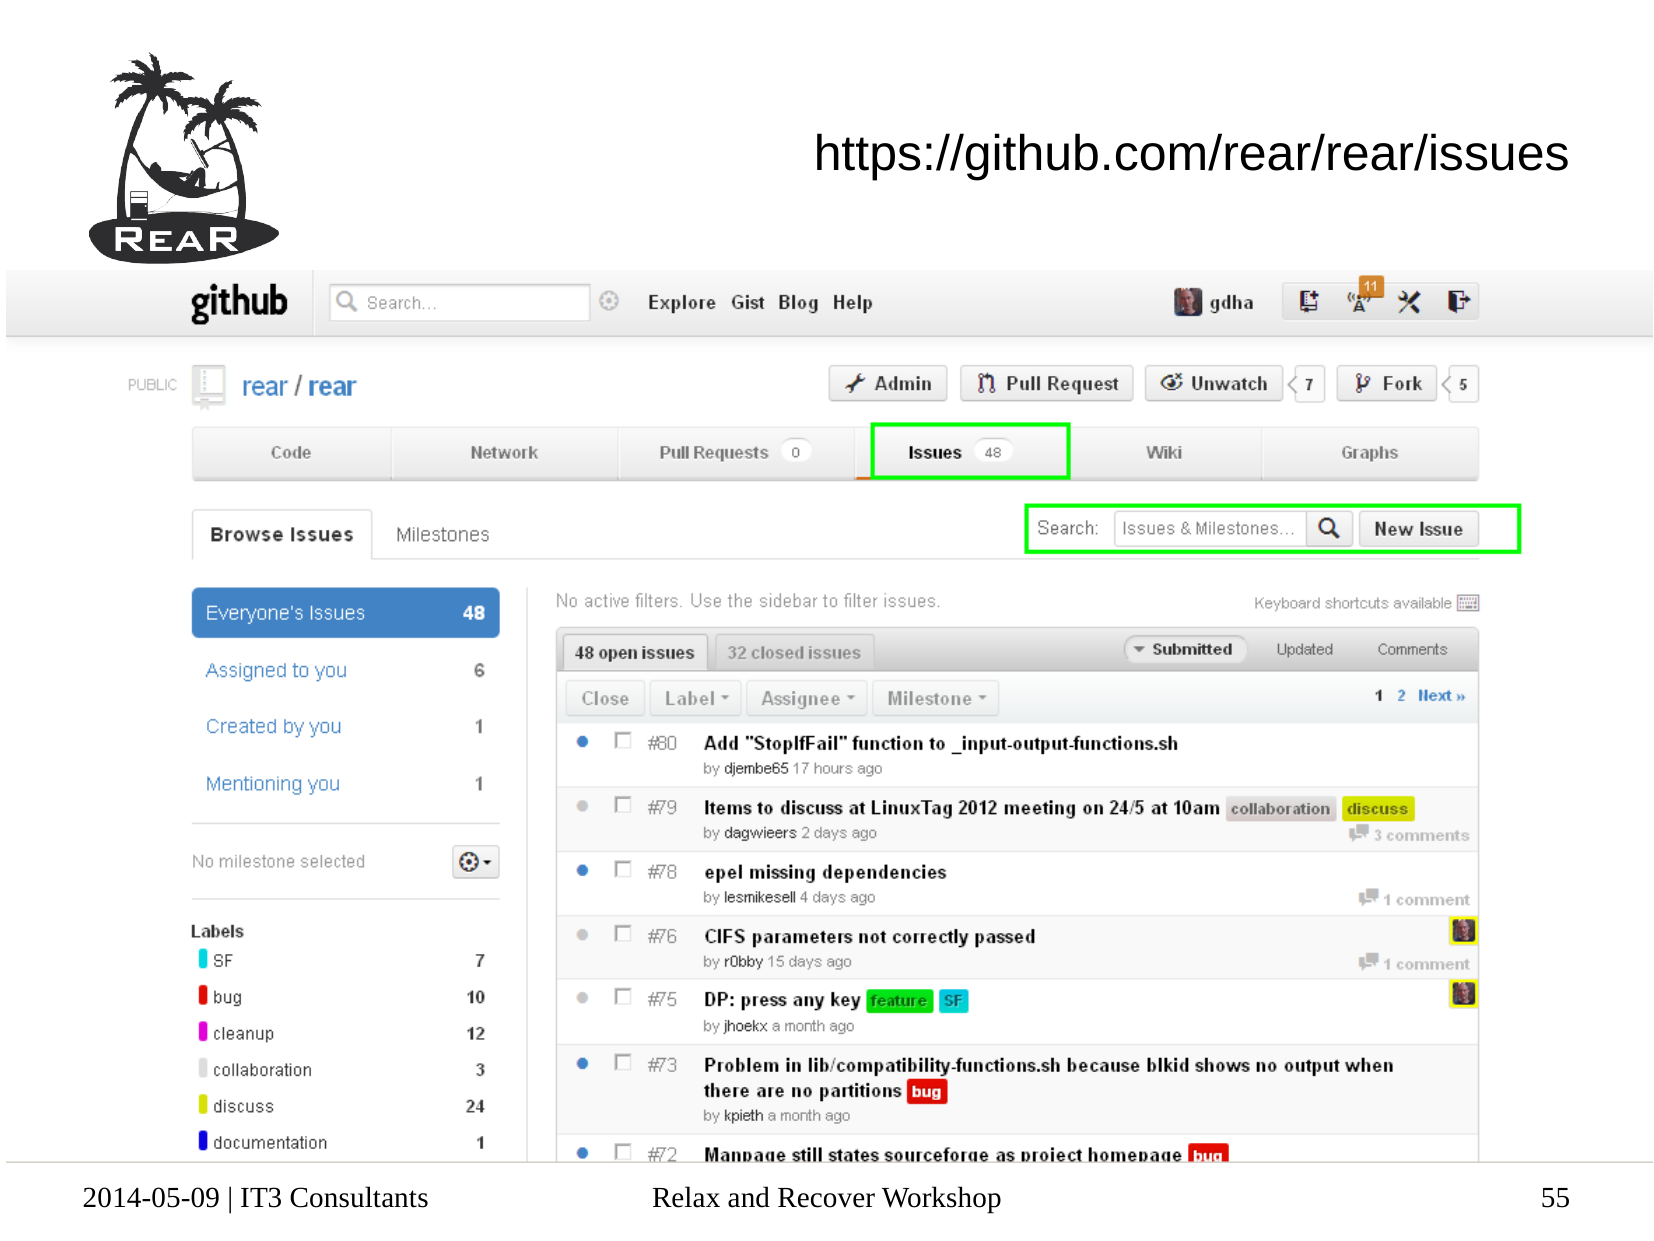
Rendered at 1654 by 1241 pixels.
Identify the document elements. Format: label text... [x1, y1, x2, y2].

picture [88, 52, 279, 266]
picture [6, 270, 1653, 1163]
title https://github.com/rear/rear/issues [295, 49, 1571, 257]
